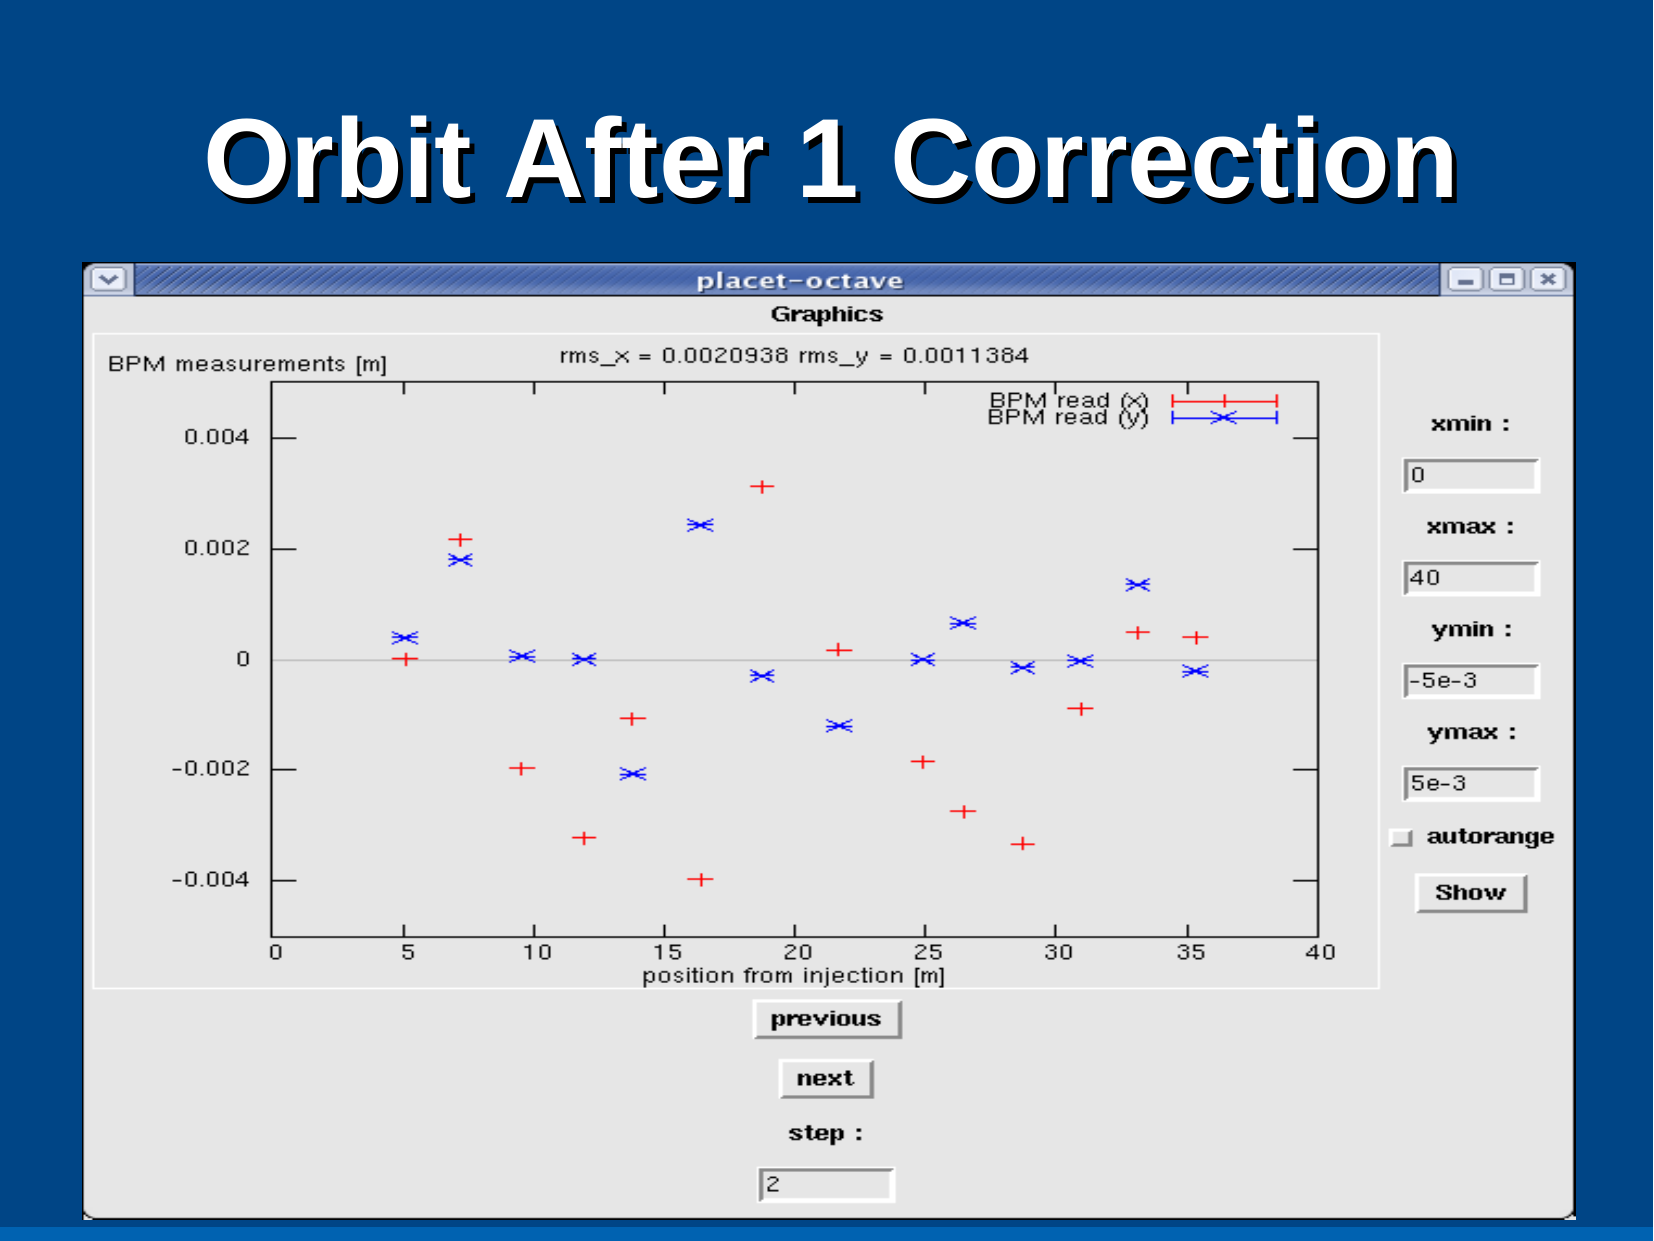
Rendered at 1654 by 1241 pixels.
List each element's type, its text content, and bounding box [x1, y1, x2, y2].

title Orbit After 1 Correction [125, 55, 1538, 262]
picture [82, 262, 1576, 1220]
